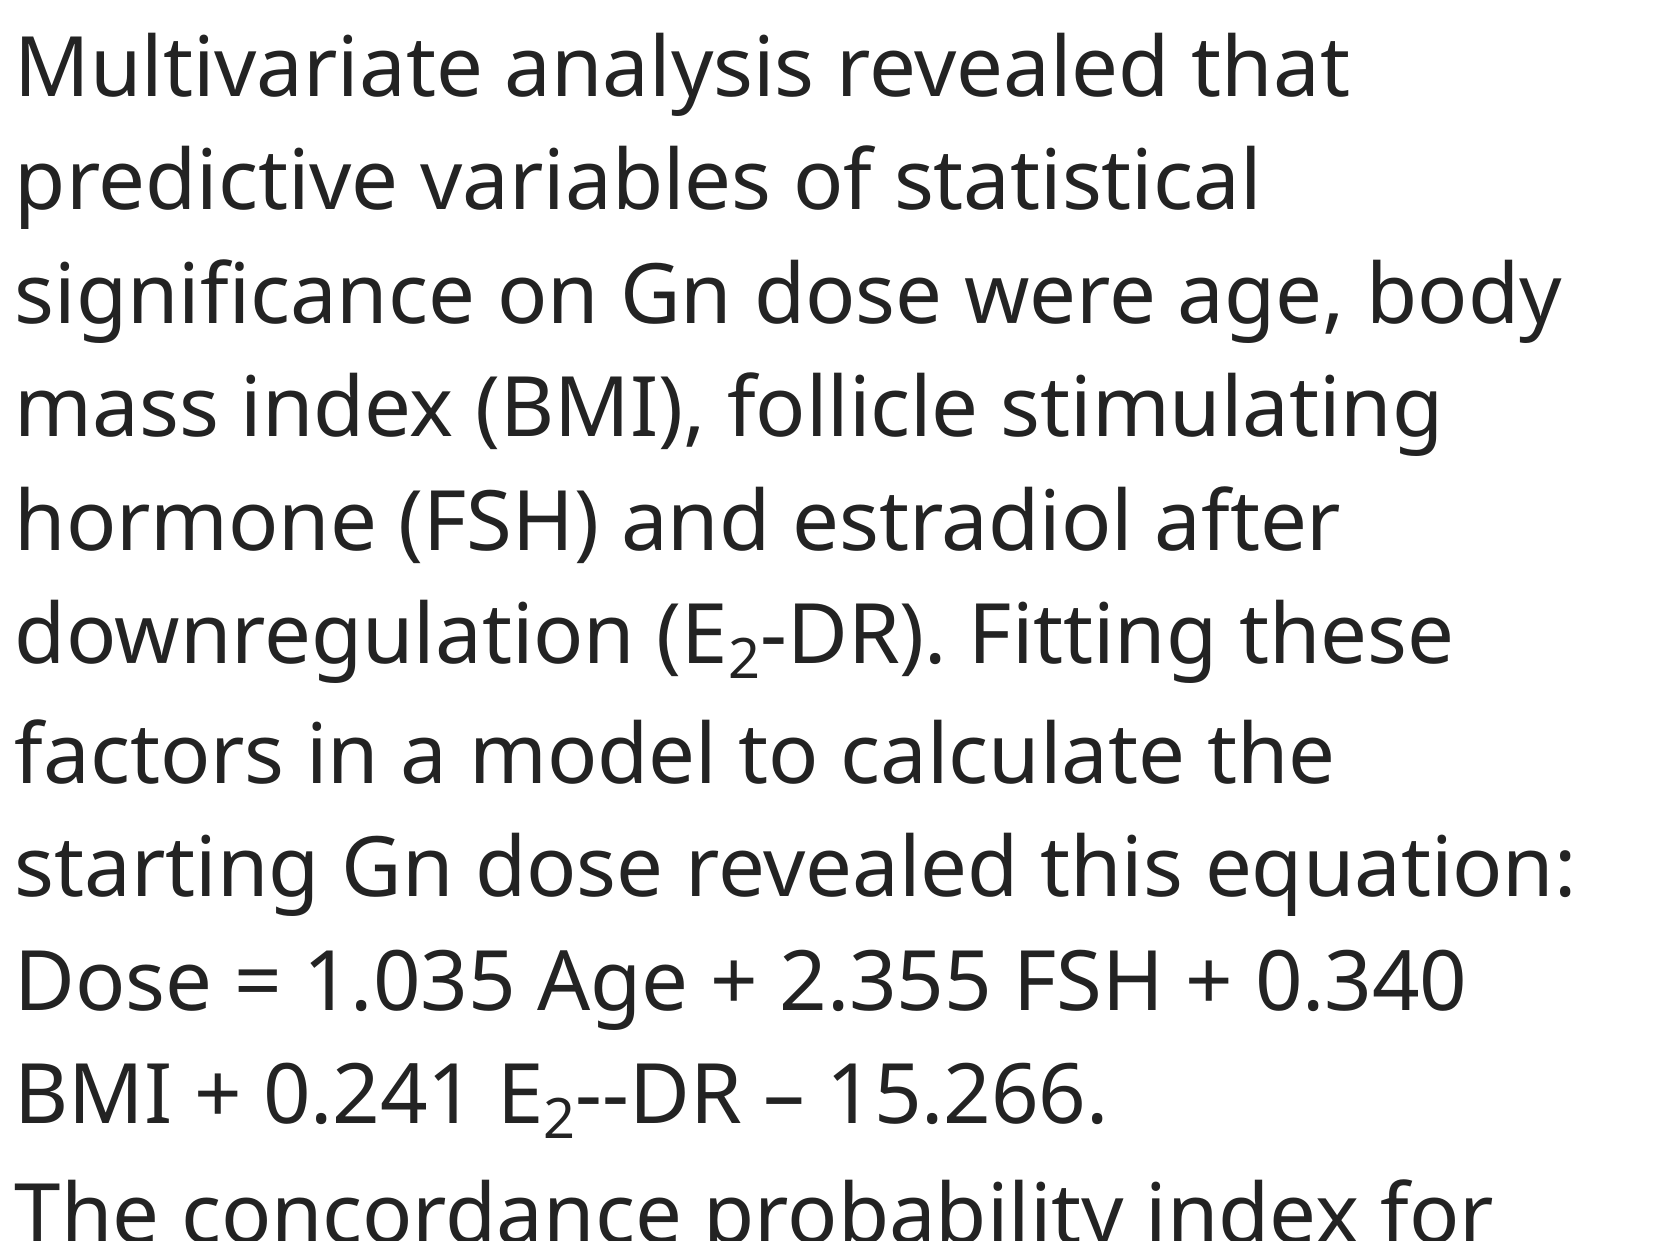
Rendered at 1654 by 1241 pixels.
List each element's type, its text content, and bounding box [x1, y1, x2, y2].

text_box Multivariate analysis revealed that predictive variables of statistical significance on Gn dose were age, body mass index (BMI), follicle stimulating hormone (FSH) and estradiol after downregulation (E2-DR). Fitting these factors in a model to calculate the starting Gn dose revealed this equation: Dose = 1.035 Age + 2.355 FSH + 0.340 BMI + 0.241 E2--DR – 15.266. The concordance probability index for this model is 60%. [0, 0, 1654, 1241]
